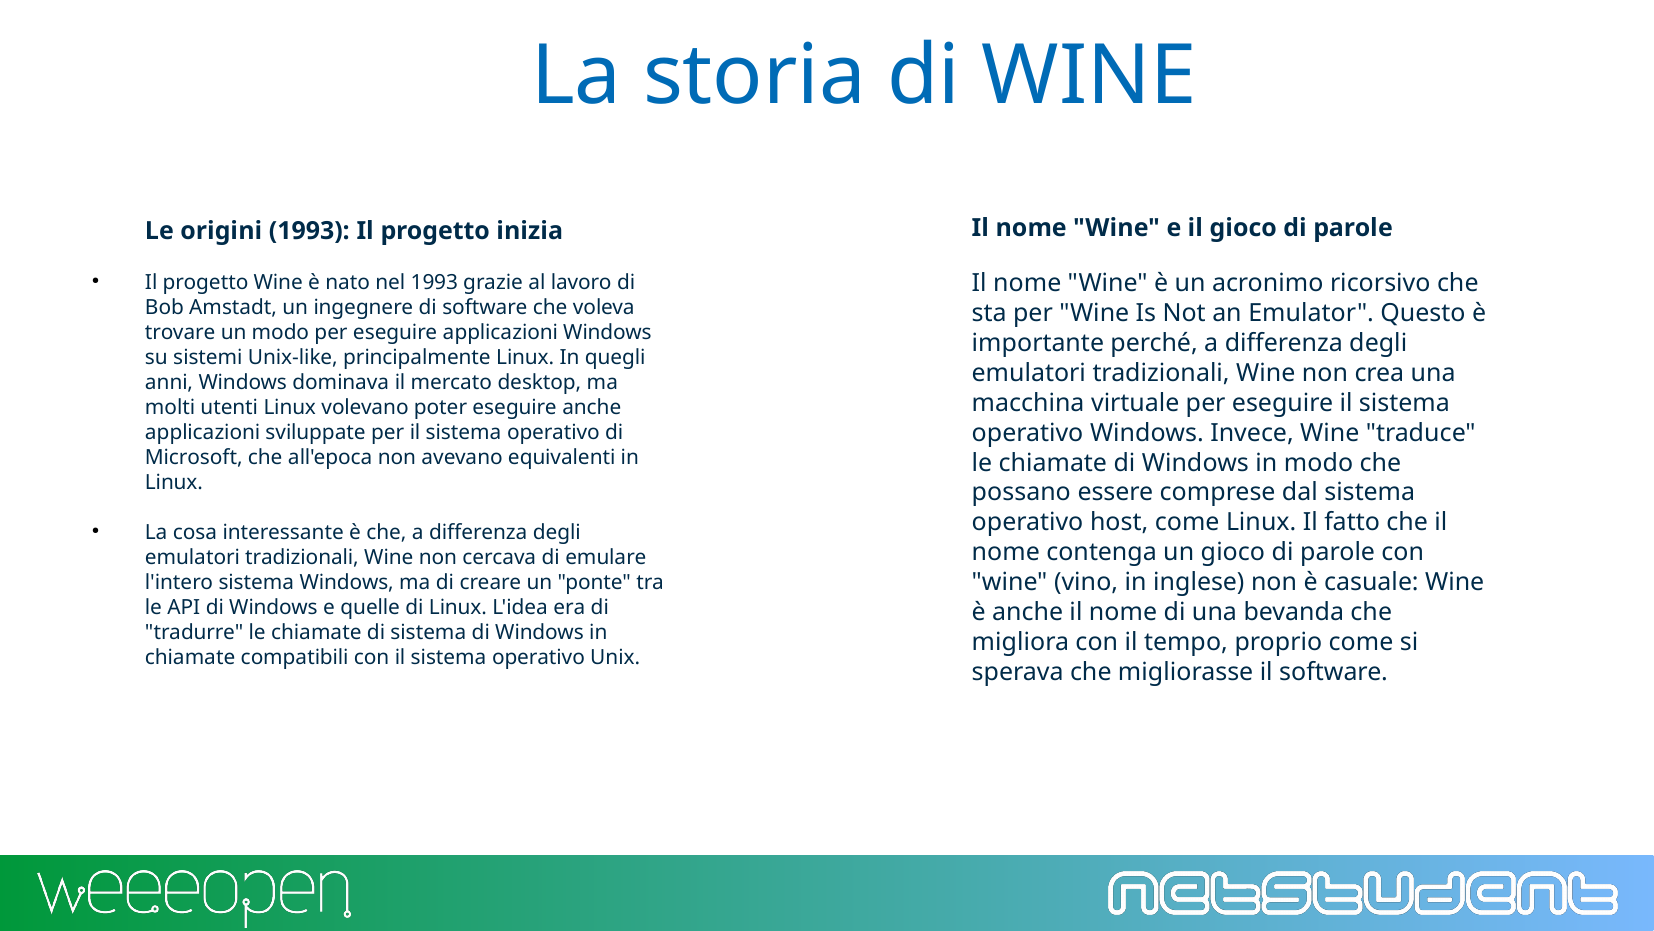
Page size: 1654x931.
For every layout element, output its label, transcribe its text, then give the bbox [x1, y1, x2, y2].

list Le origini (1993): Il progetto inizia Il progetto Wine è nato nel 1993 grazie al lavoro di Bob Amstadt, un ingegnere di software che voleva trovare un modo per eseguire applicazioni Windows su sistemi Unix-like, principalmente Linux. In quegli anni, Windows dominava il mercato desktop, ma molti utenti Linux volevano poter eseguire anche applicazioni sviluppate per il sistema operativo di Microsoft, che all'epoca non avevano equivalenti in Linux. La cosa interessante è che, a differenza degli emulatori tradizionali, Wine non cercava di emulare l'intero sistema Windows, ma di creare un "ponte" tra le API di Windows e quelle di Linux. L'idea era di "tradurre" le chiamate di sistema di Windows in chiamate compatibili con il sistema operativo Unix. [59, 206, 680, 650]
picture [1108, 871, 1618, 915]
list Il nome "Wine" e il gioco di parole Il nome "Wine" è un acronimo ricorsivo che sta per "Wine Is Not an Emulator". Questo è importante perché, a differenza degli emulatori tradizionali, Wine non crea una macchina virtuale per eseguire il sistema operativo Windows. Invece, Wine "traduce" le chiamate di Windows in modo che possano essere comprese dal sistema operativo host, come Linux. Il fatto che il nome contenga un gioco di parole con "wine" (vino, in inglese) non è casuale: Wine è anche il nome di una bevanda che migliora con il tempo, proprio come si sperava che migliorasse il software. [885, 204, 1506, 648]
picture [37, 870, 351, 928]
title La storia di WINE [35, 24, 1620, 205]
